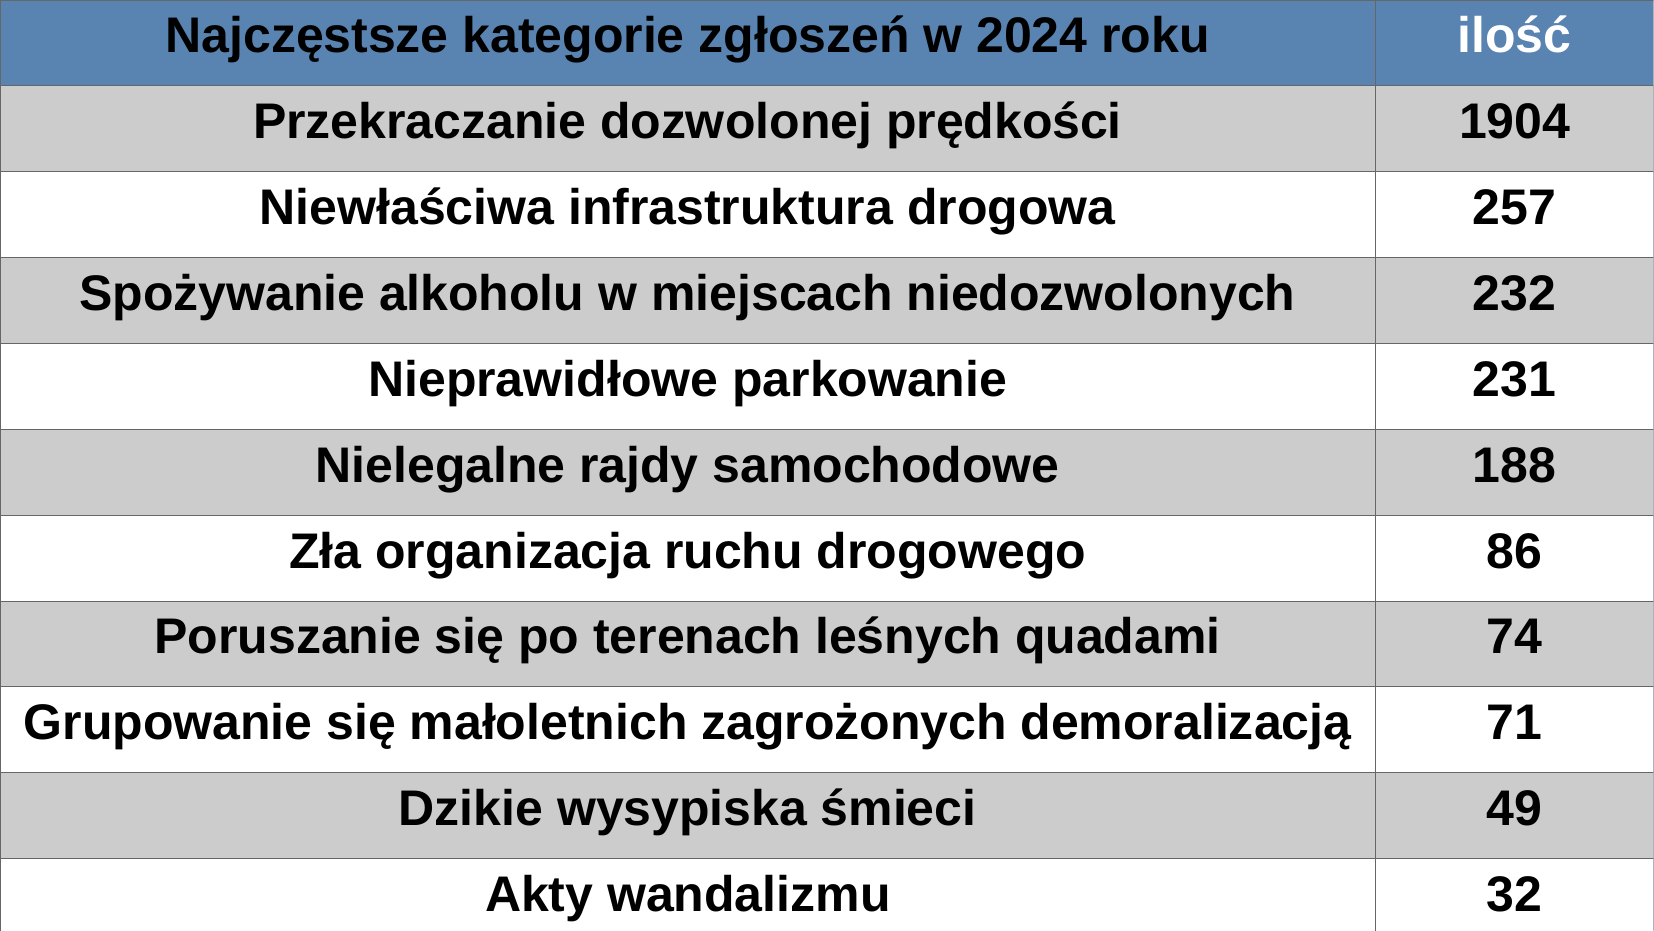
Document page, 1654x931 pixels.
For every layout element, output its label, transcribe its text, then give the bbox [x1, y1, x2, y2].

table_cell 231 [1376, 344, 1653, 429]
table_cell 257 [1376, 172, 1653, 257]
table_header Najczęstsze kategorie zgłoszeń w 2024 roku [1, 1, 1375, 85]
table_cell 74 [1376, 602, 1653, 686]
table_cell 71 [1376, 687, 1653, 772]
table_cell Spożywanie alkoholu w miejscach niedozwolonych [1, 258, 1375, 343]
table_cell Niewłaściwa infrastruktura drogowa [1, 172, 1375, 257]
table_cell 86 [1376, 516, 1653, 601]
table_header ilość [1376, 1, 1653, 85]
table_cell 49 [1376, 773, 1653, 858]
table_cell Akty wandalizmu [1, 859, 1375, 931]
table_cell Dzikie wysypiska śmieci [1, 773, 1375, 858]
table_cell Zła organizacja ruchu drogowego [1, 516, 1375, 601]
table_cell Grupowanie się małoletnich zagrożonych demoralizacją [1, 687, 1375, 772]
table_cell Poruszanie się po terenach leśnych quadami [1, 602, 1375, 686]
table_cell Przekraczanie dozwolonej prędkości [1, 86, 1375, 171]
table_cell 1904 [1376, 86, 1653, 171]
table_cell Nielegalne rajdy samochodowe [1, 430, 1375, 515]
table_cell Nieprawidłowe parkowanie [1, 344, 1375, 429]
table_cell 188 [1376, 430, 1653, 515]
table_cell 32 [1376, 859, 1653, 931]
table_cell 232 [1376, 258, 1653, 343]
